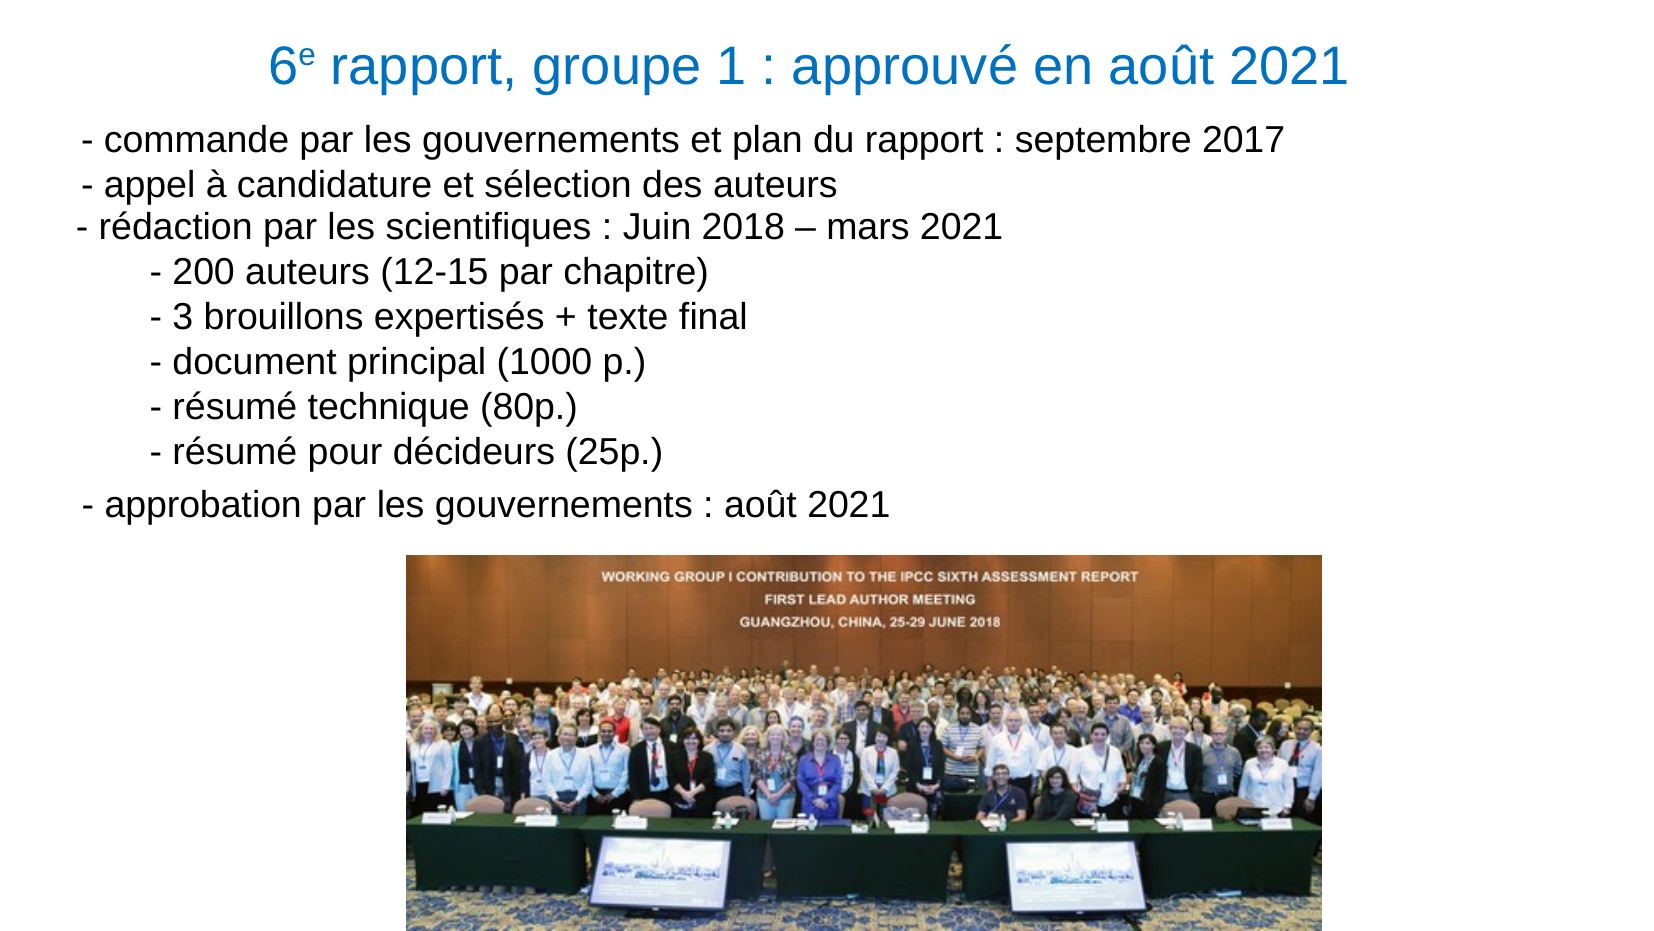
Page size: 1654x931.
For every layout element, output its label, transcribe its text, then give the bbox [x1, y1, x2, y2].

text_box - commande par les gouvernements et plan du rapport : septembre 2017 - appel à candidature et sélection des auteurs [65, 107, 1624, 213]
text_box 6e rapport, groupe 1 : approuvé en août 2021 [71, 22, 1548, 107]
text_box - approbation par les gouvernements : août 2021 [66, 472, 1625, 583]
picture [406, 583, 1322, 931]
text_box - rédaction par les scientifiques : Juin 2018 – mars 2021 - 200 auteurs (12-15 par chapitre) - 3 brouillons expertisés + texte final - document principal (1000 p.) - résumé technique (80p.) - résumé pour décideurs (25p.) [60, 194, 1619, 480]
